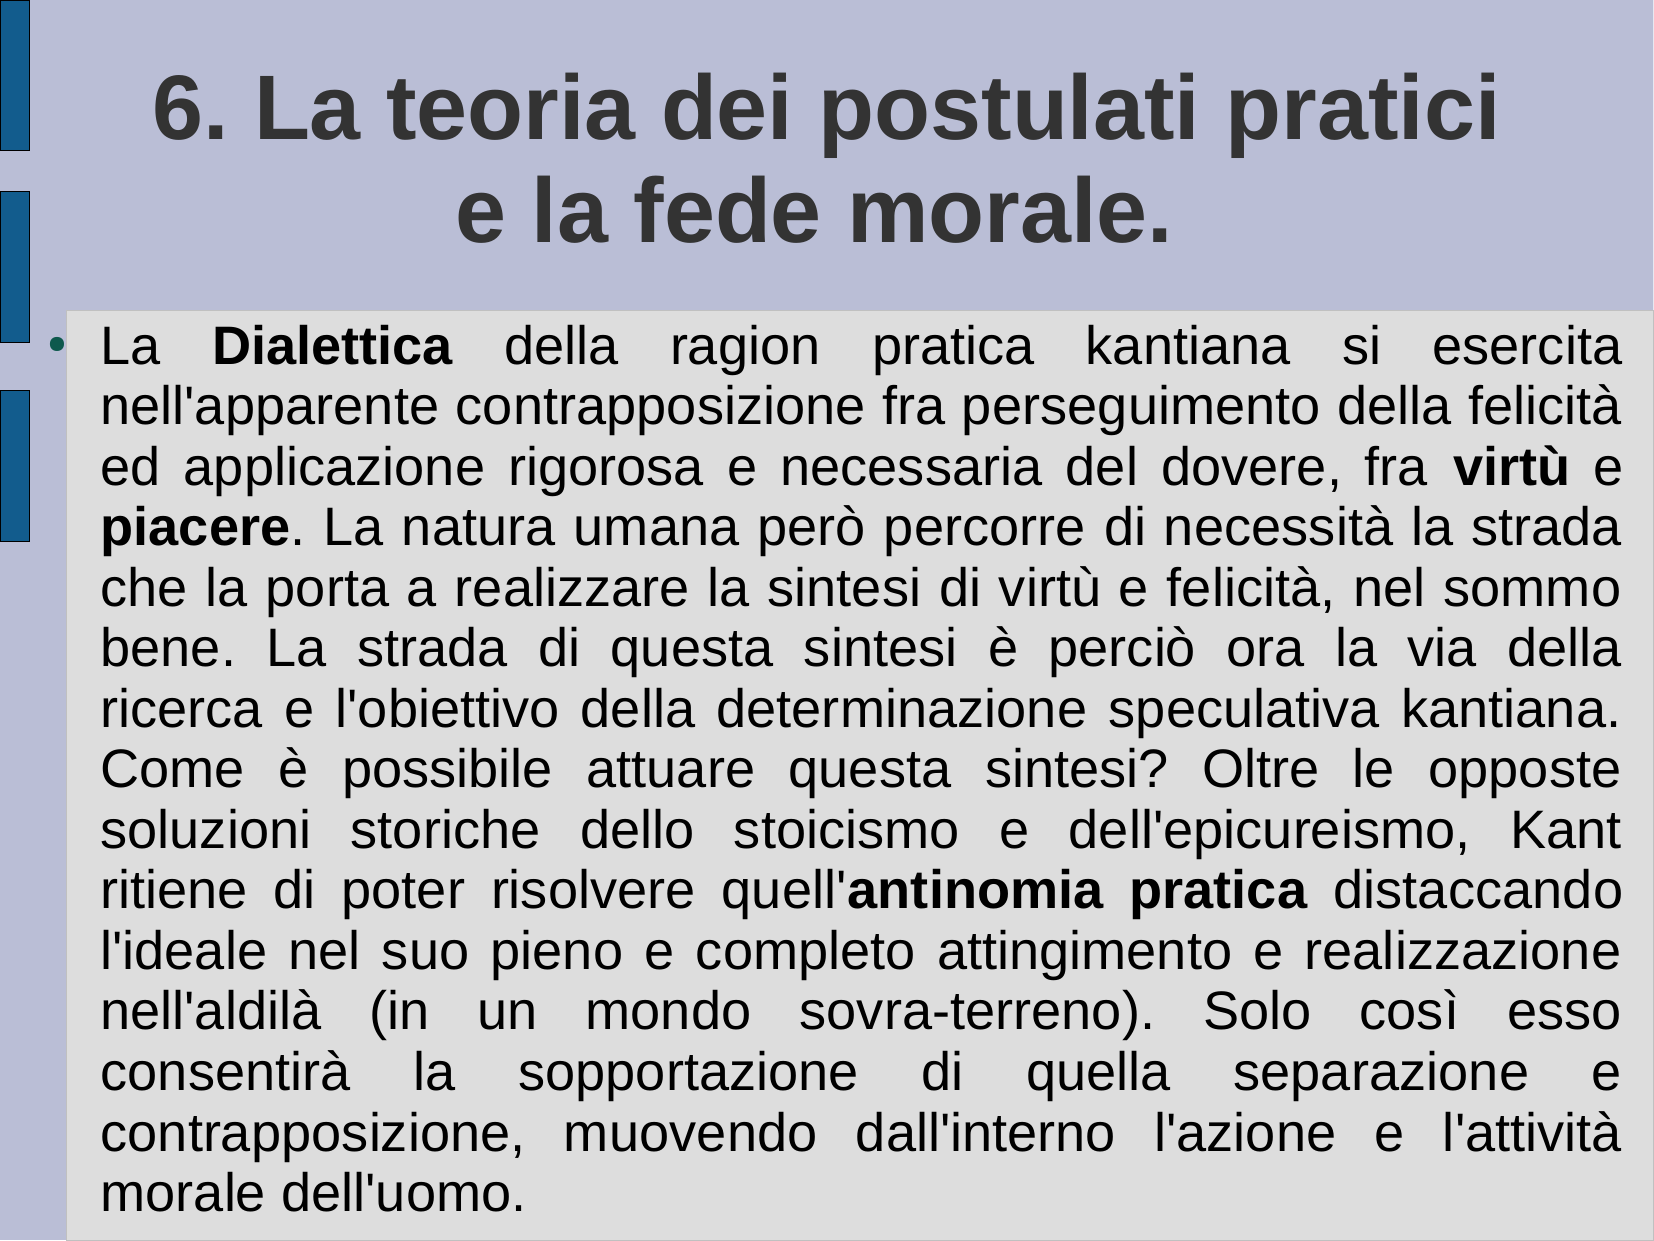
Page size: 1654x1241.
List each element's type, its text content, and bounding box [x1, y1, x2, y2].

list La Dialettica della ragion pratica kantiana si esercita nell'apparente contrapposizione fra perseguimento della felicità ed applicazione rigorosa e necessaria del dovere, fra virtù e piacere. La natura umana però percorre di necessità la strada che la porta a realizzare la sintesi di virtù e felicità, nel sommo bene. La strada di questa sintesi è perciò ora la via della ricerca e l'obiettivo della determinazione speculativa kantiana. Come è possibile attuare questa sintesi? Oltre le opposte soluzioni storiche dello stoicismo e dell'epicureismo, Kant ritiene di poter risolvere quell'antinomia pratica distaccando l'ideale nel suo pieno e completo attingimento e realizzazione nell'aldilà (in un mondo sovra-terreno). Solo così esso consentirà la sopportazione di quella separazione e contrapposizione, muovendo dall'interno l'azione e l'attività morale dell'uomo. [29, 315, 1625, 1231]
title 6. La teoria dei postulati pratici e la fede morale. [121, 55, 1534, 263]
